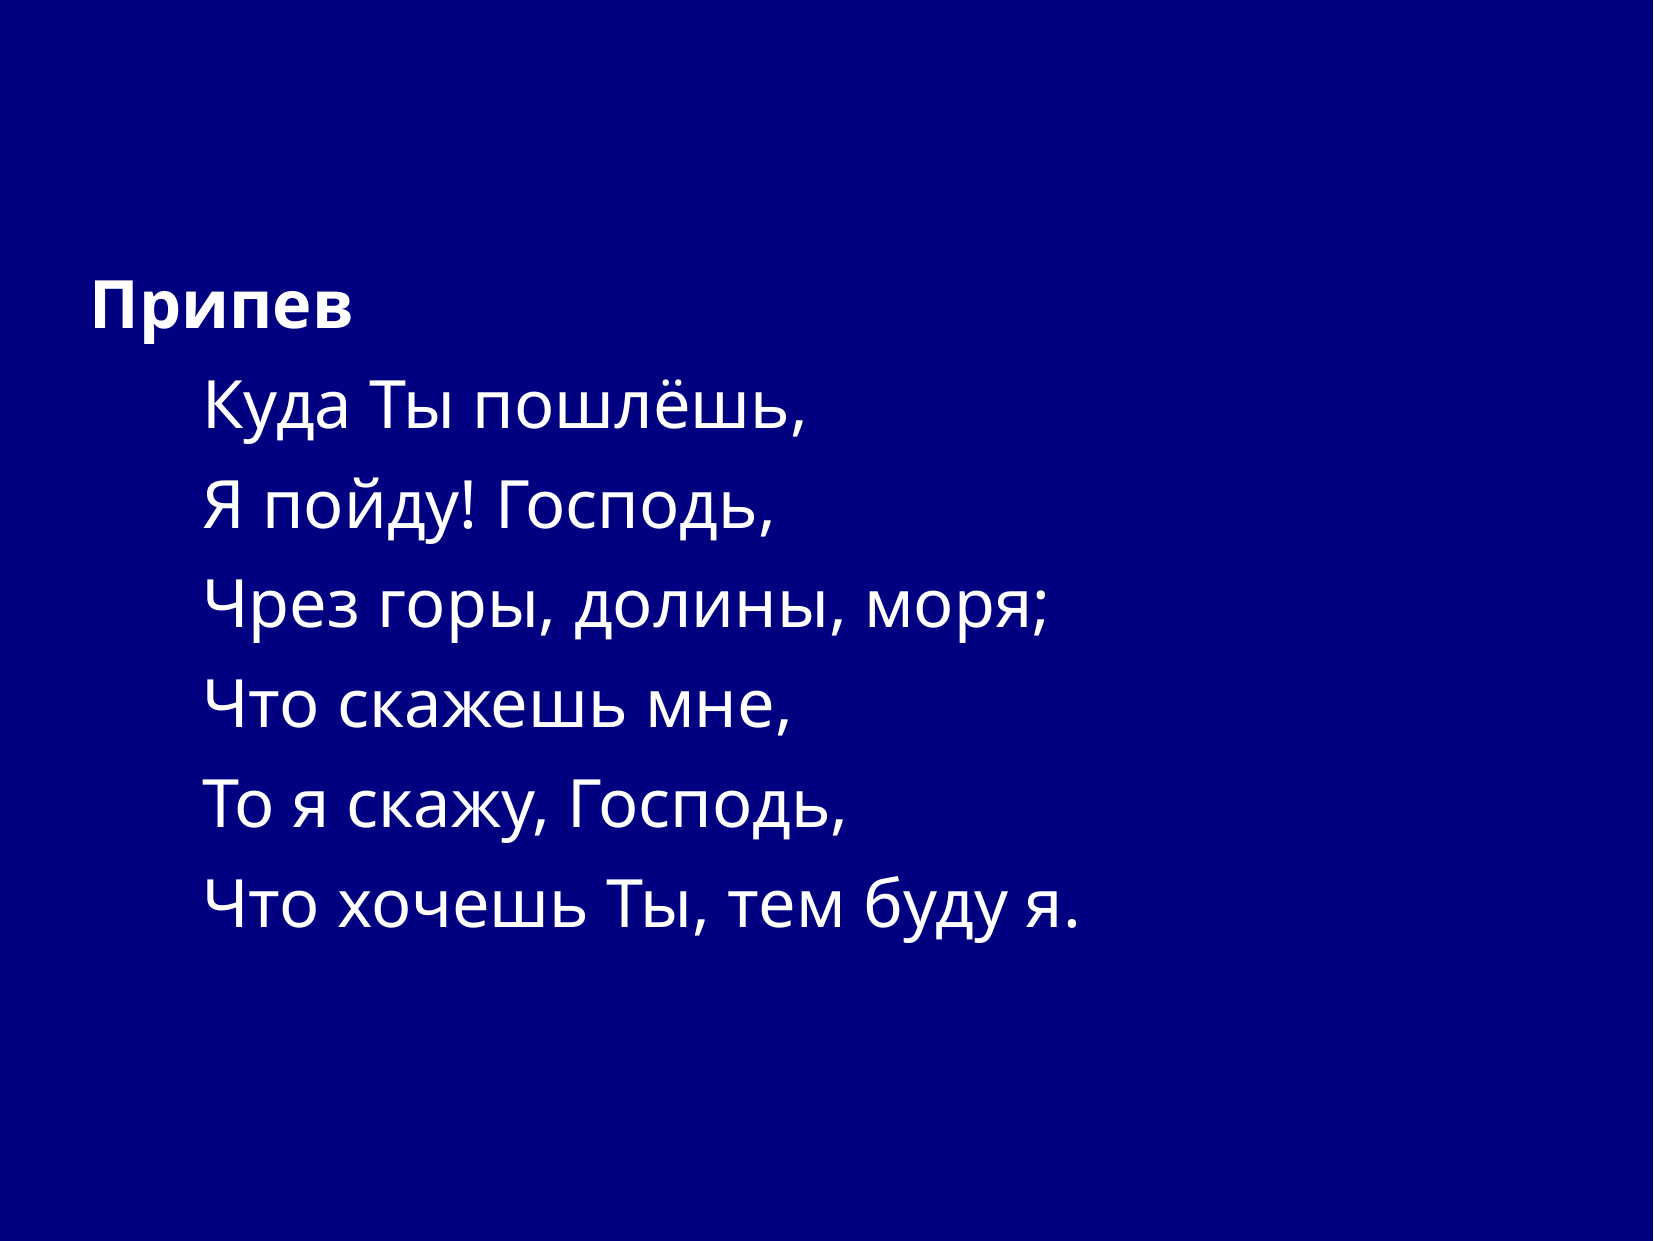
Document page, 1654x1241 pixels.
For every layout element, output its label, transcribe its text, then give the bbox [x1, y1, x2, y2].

text_box Припев Куда Ты пошлёшь, Я пойду! Господь, Чрез горы, долины, моря; Что скажешь мне, То я скажу, Господь, Что хочешь Ты, тем буду я. [75, 150, 1576, 1163]
